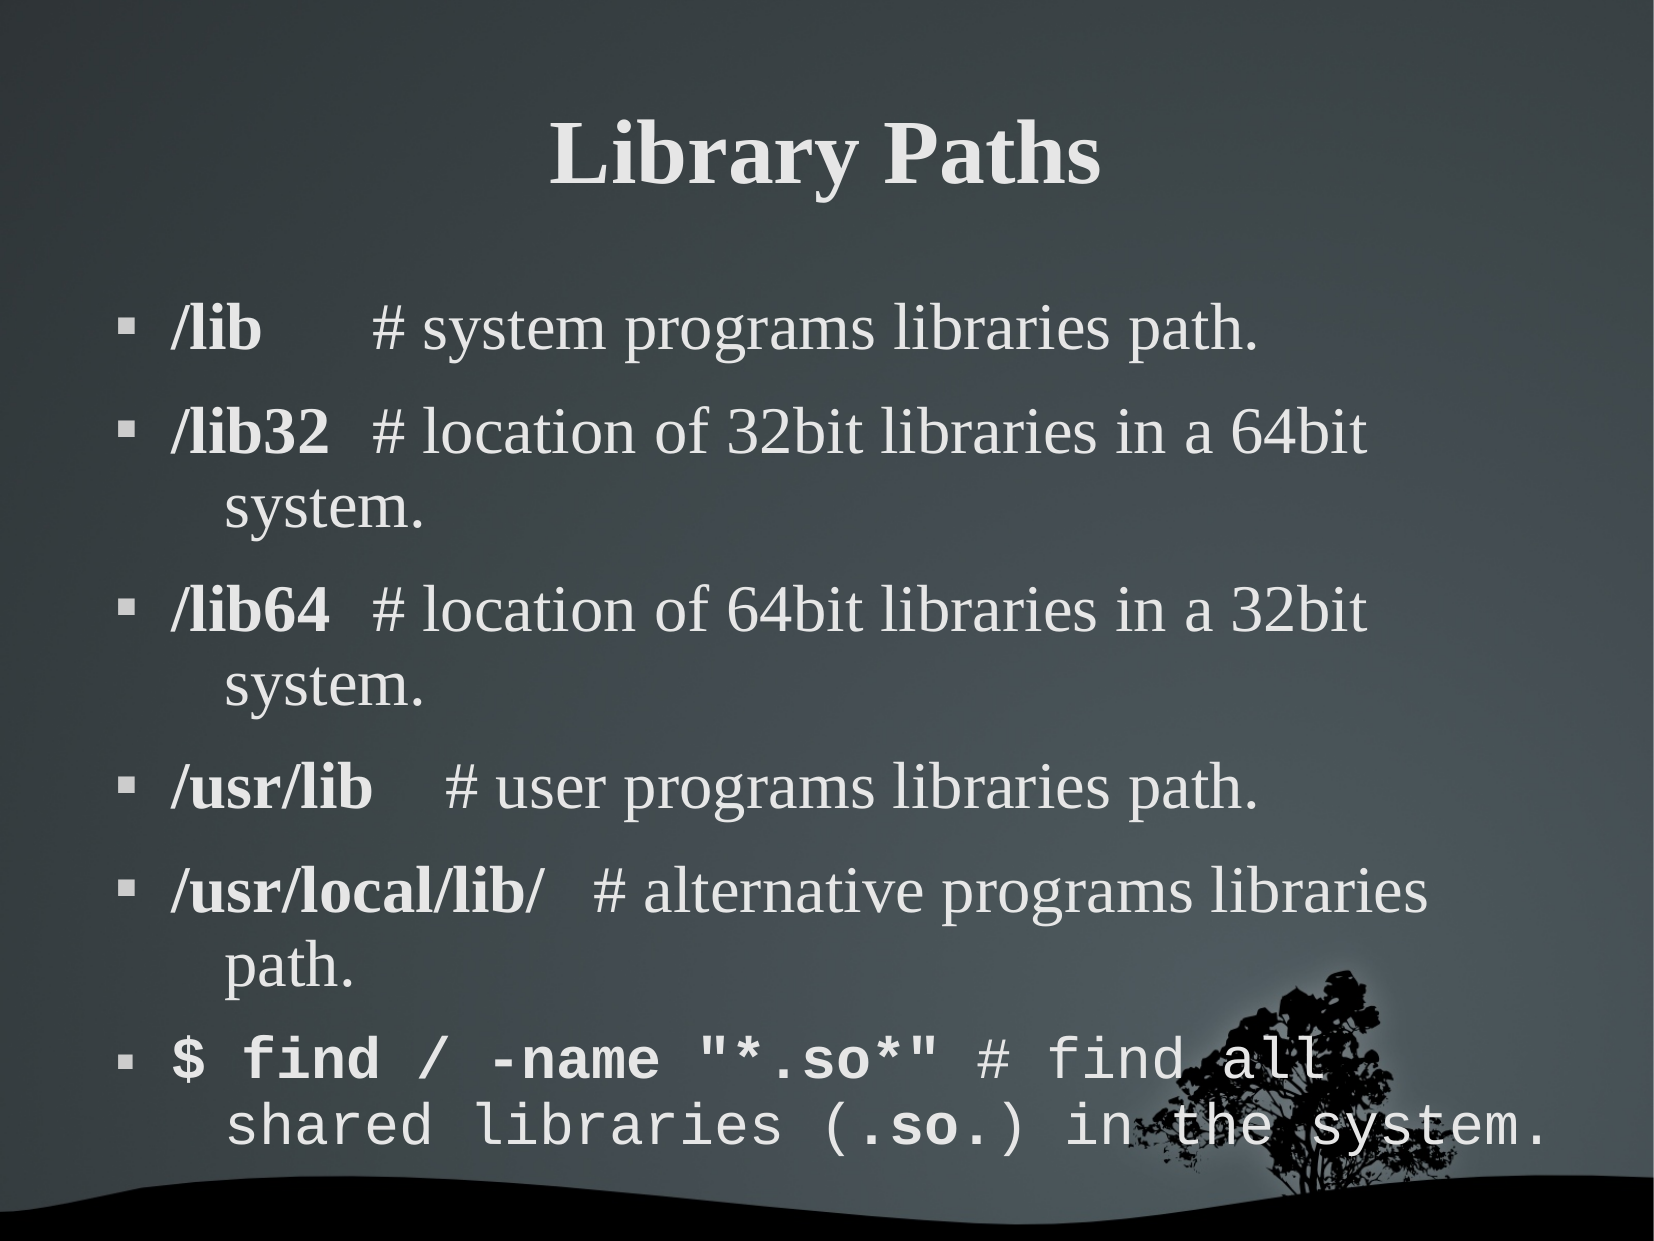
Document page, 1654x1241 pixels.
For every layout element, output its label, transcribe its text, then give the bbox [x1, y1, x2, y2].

picture [0, 0, 1654, 1241]
title Library Paths [82, 49, 1571, 257]
list /lib # system programs libraries path. /lib32 # location of 32bit libraries in a 64bit system. /lib64 # location of 64bit libraries in a 32bit system. /usr/lib # user programs libraries path. /usr/local/lib/ # alternative programs libraries path. $ find / -name "*.so*" # find all shared libraries (.so.) in the system. [82, 290, 1571, 1182]
